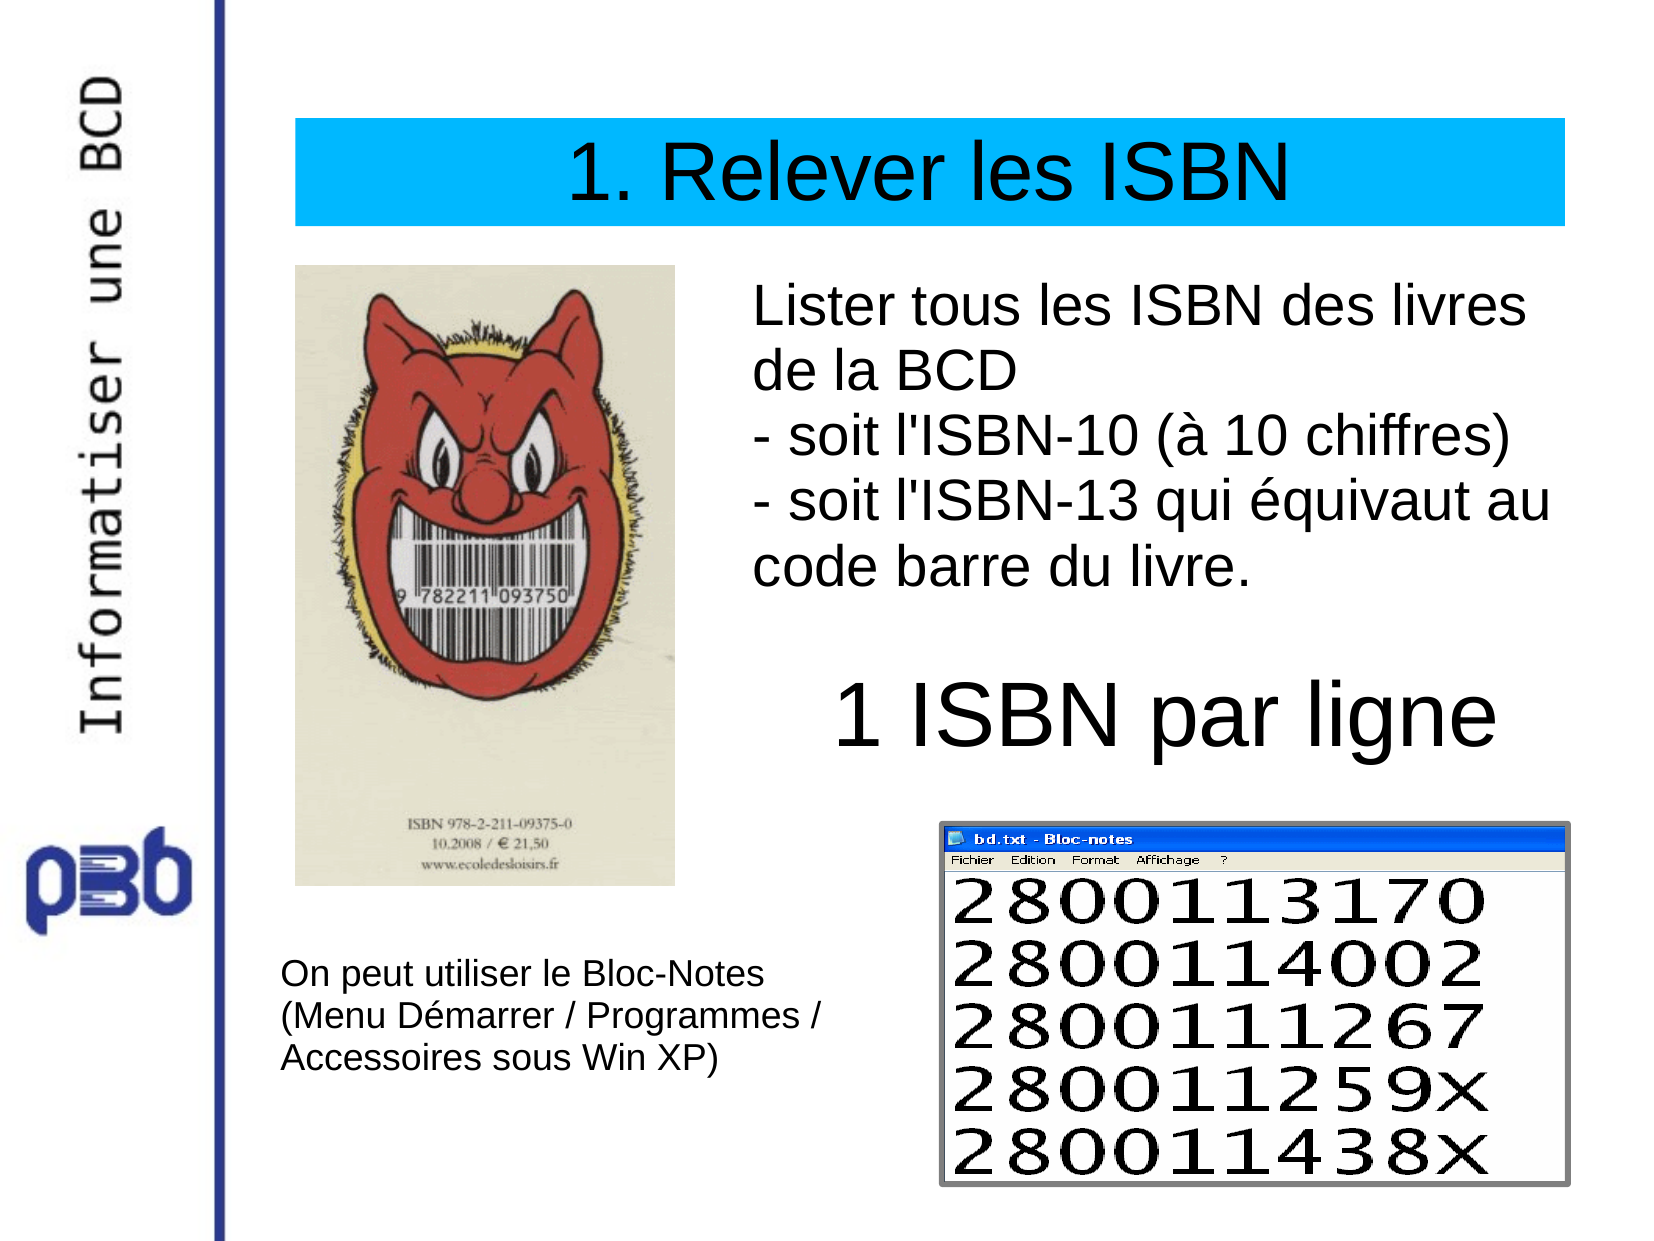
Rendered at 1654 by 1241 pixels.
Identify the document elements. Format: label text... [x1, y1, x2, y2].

text_box On peut utiliser le Bloc-Notes (Menu Démarrer / Programmes / Accessoires sous Win XP) [265, 944, 886, 1086]
text_box Lister tous les ISBN des livres de la BCD - soit l'ISBN-10 (à 10 chiffres) - soit l'ISBN-13 qui équivaut au code barre du livre. 1 ISBN par ligne [738, 265, 1595, 772]
text_box 1. Relever les ISBN [295, 118, 1565, 227]
picture [0, 0, 1654, 1241]
